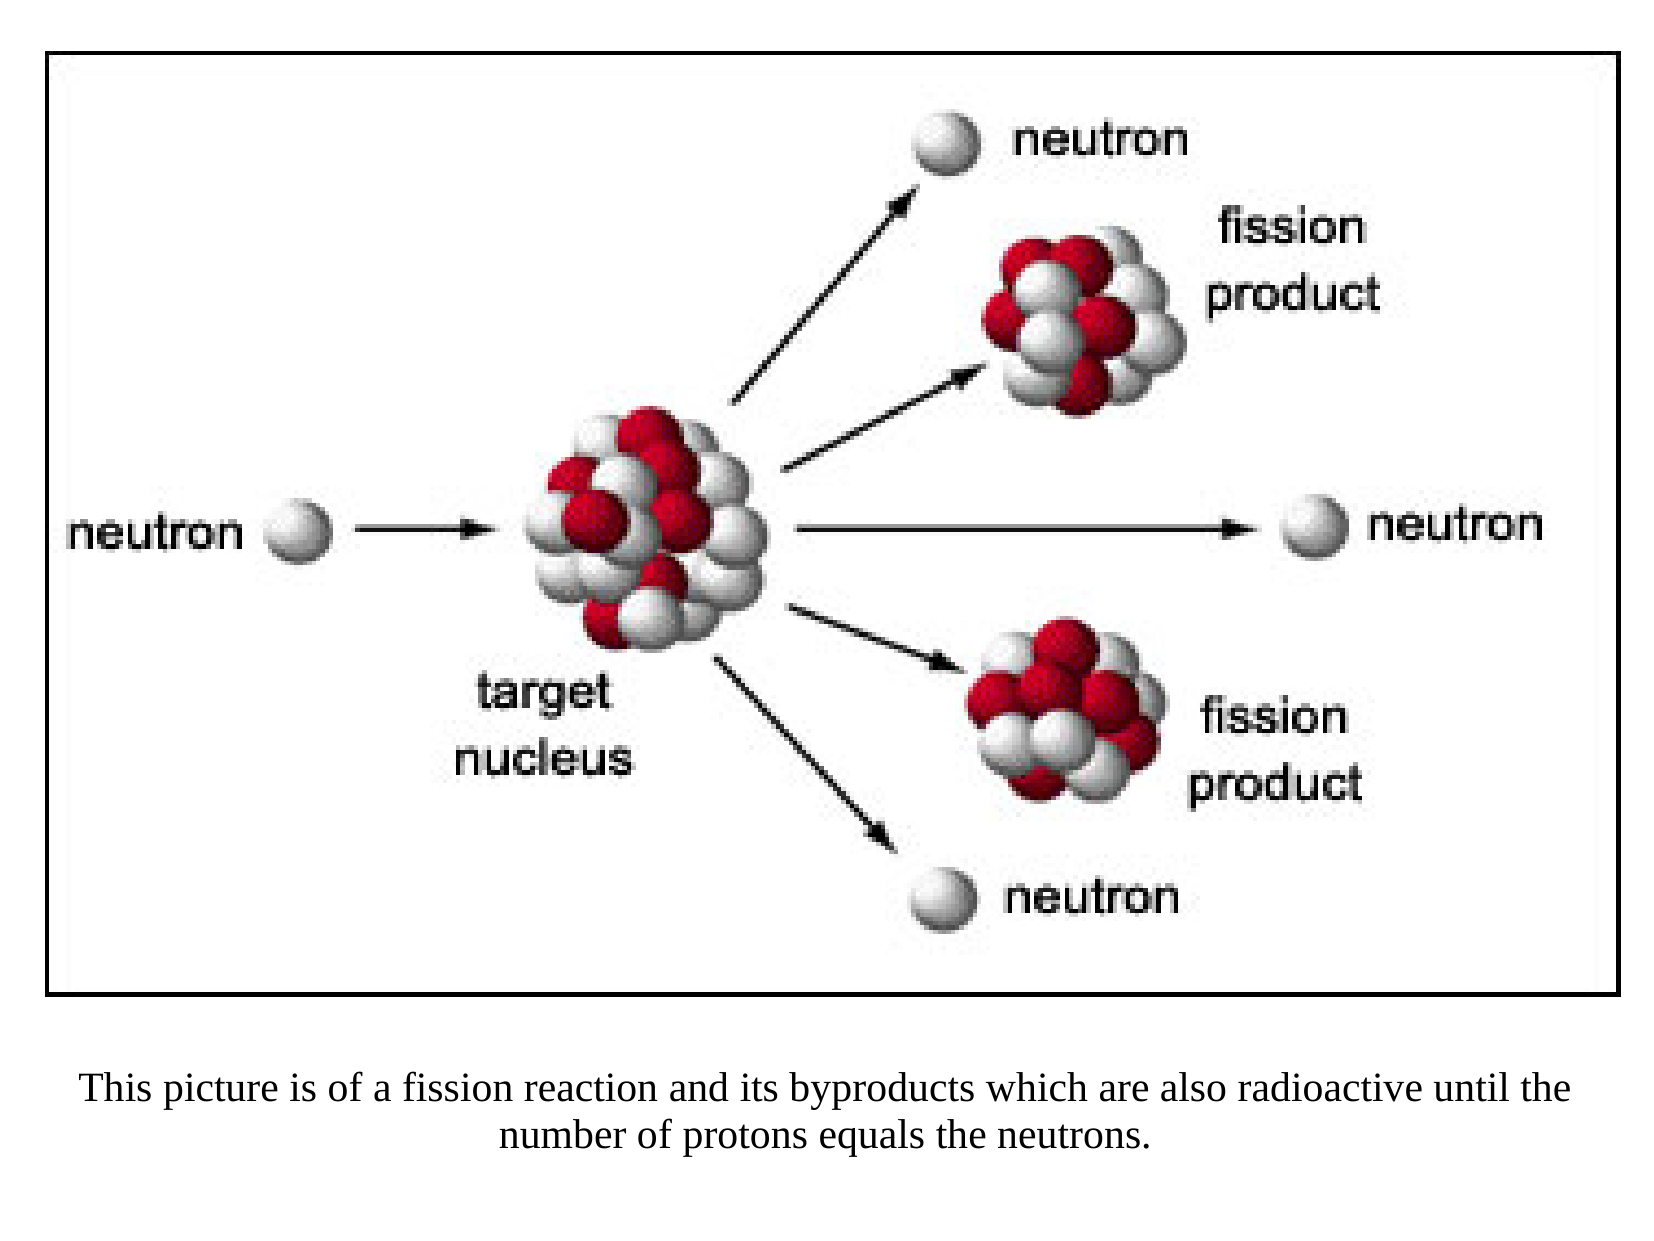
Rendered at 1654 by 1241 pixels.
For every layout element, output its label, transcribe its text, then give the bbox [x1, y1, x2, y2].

picture [45, 51, 1621, 997]
text_box This picture is of a fission reaction and its byproducts which are also radioactive until the number of protons equals the neutrons. [38, 1057, 1614, 1165]
